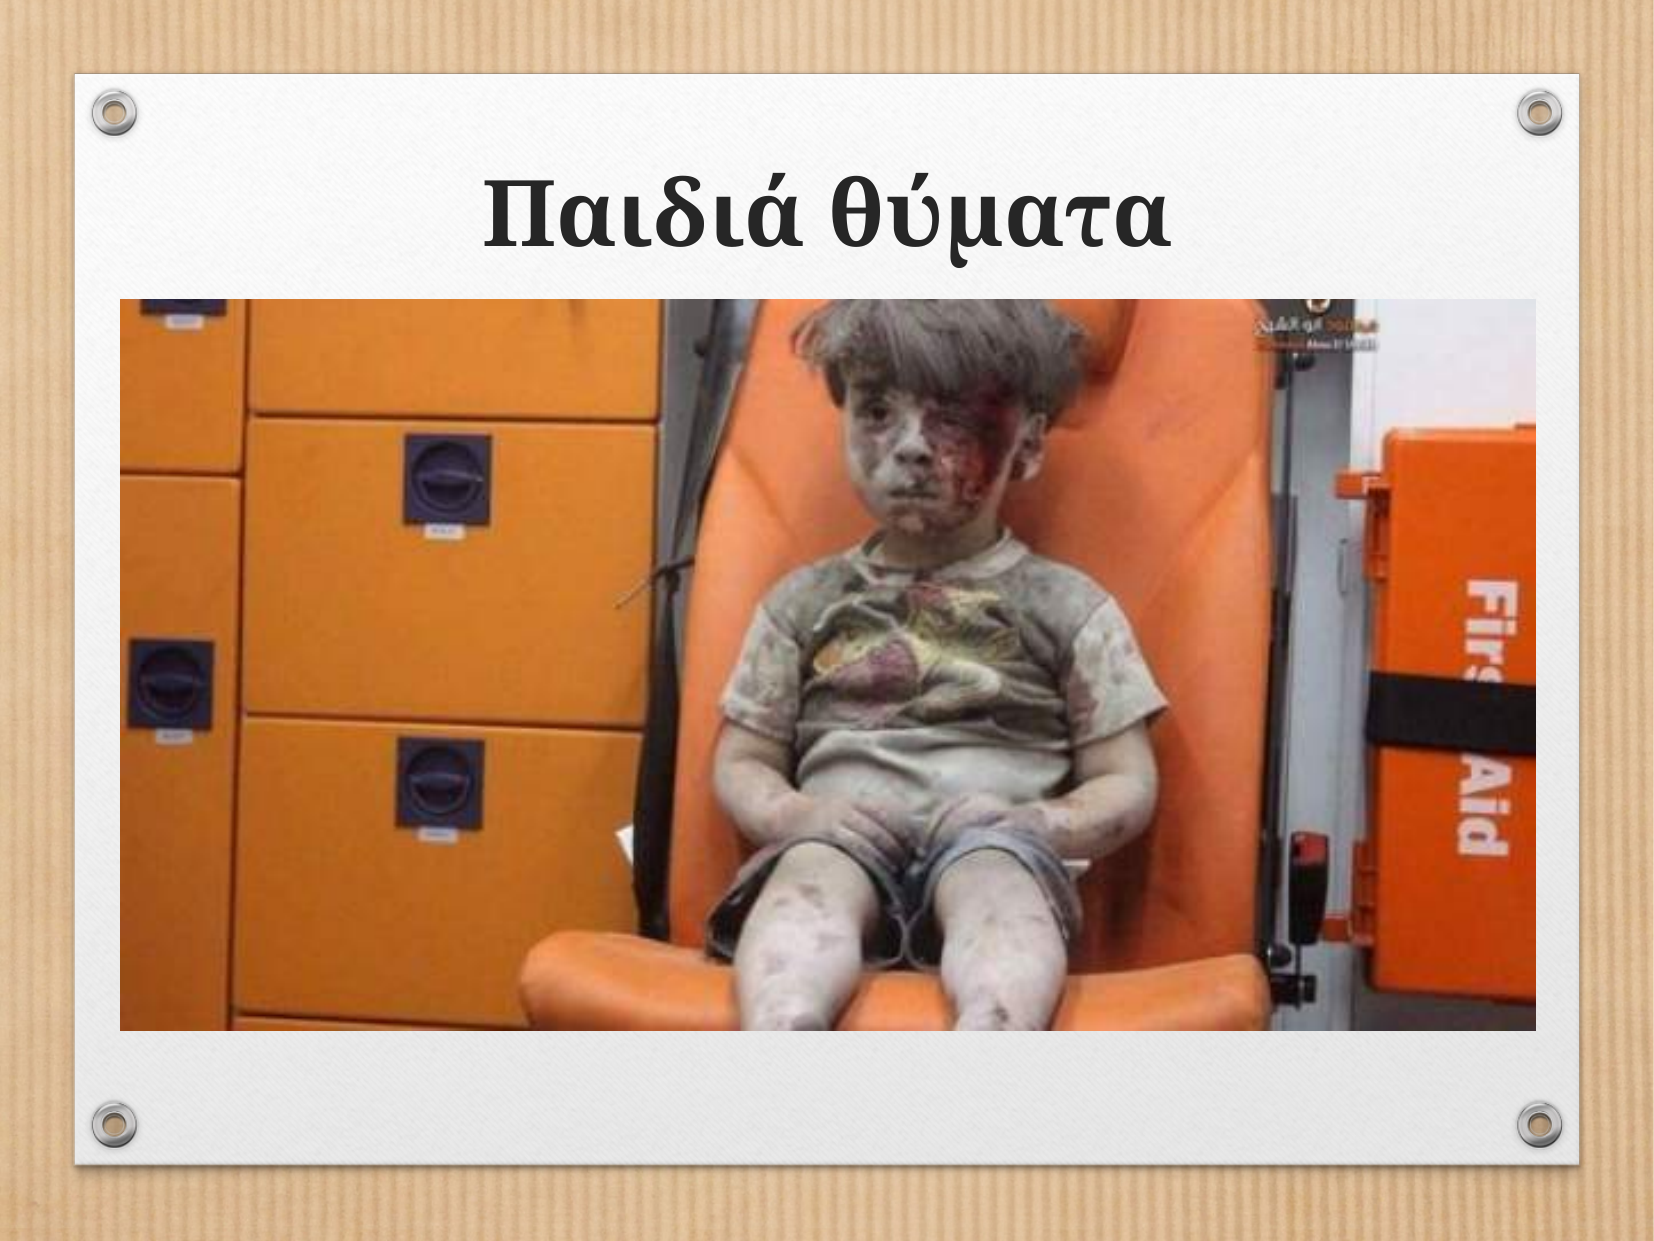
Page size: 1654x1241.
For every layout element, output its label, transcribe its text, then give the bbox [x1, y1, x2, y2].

picture [120, 300, 1536, 1031]
title Παιδιά θύματα [212, 91, 1443, 299]
